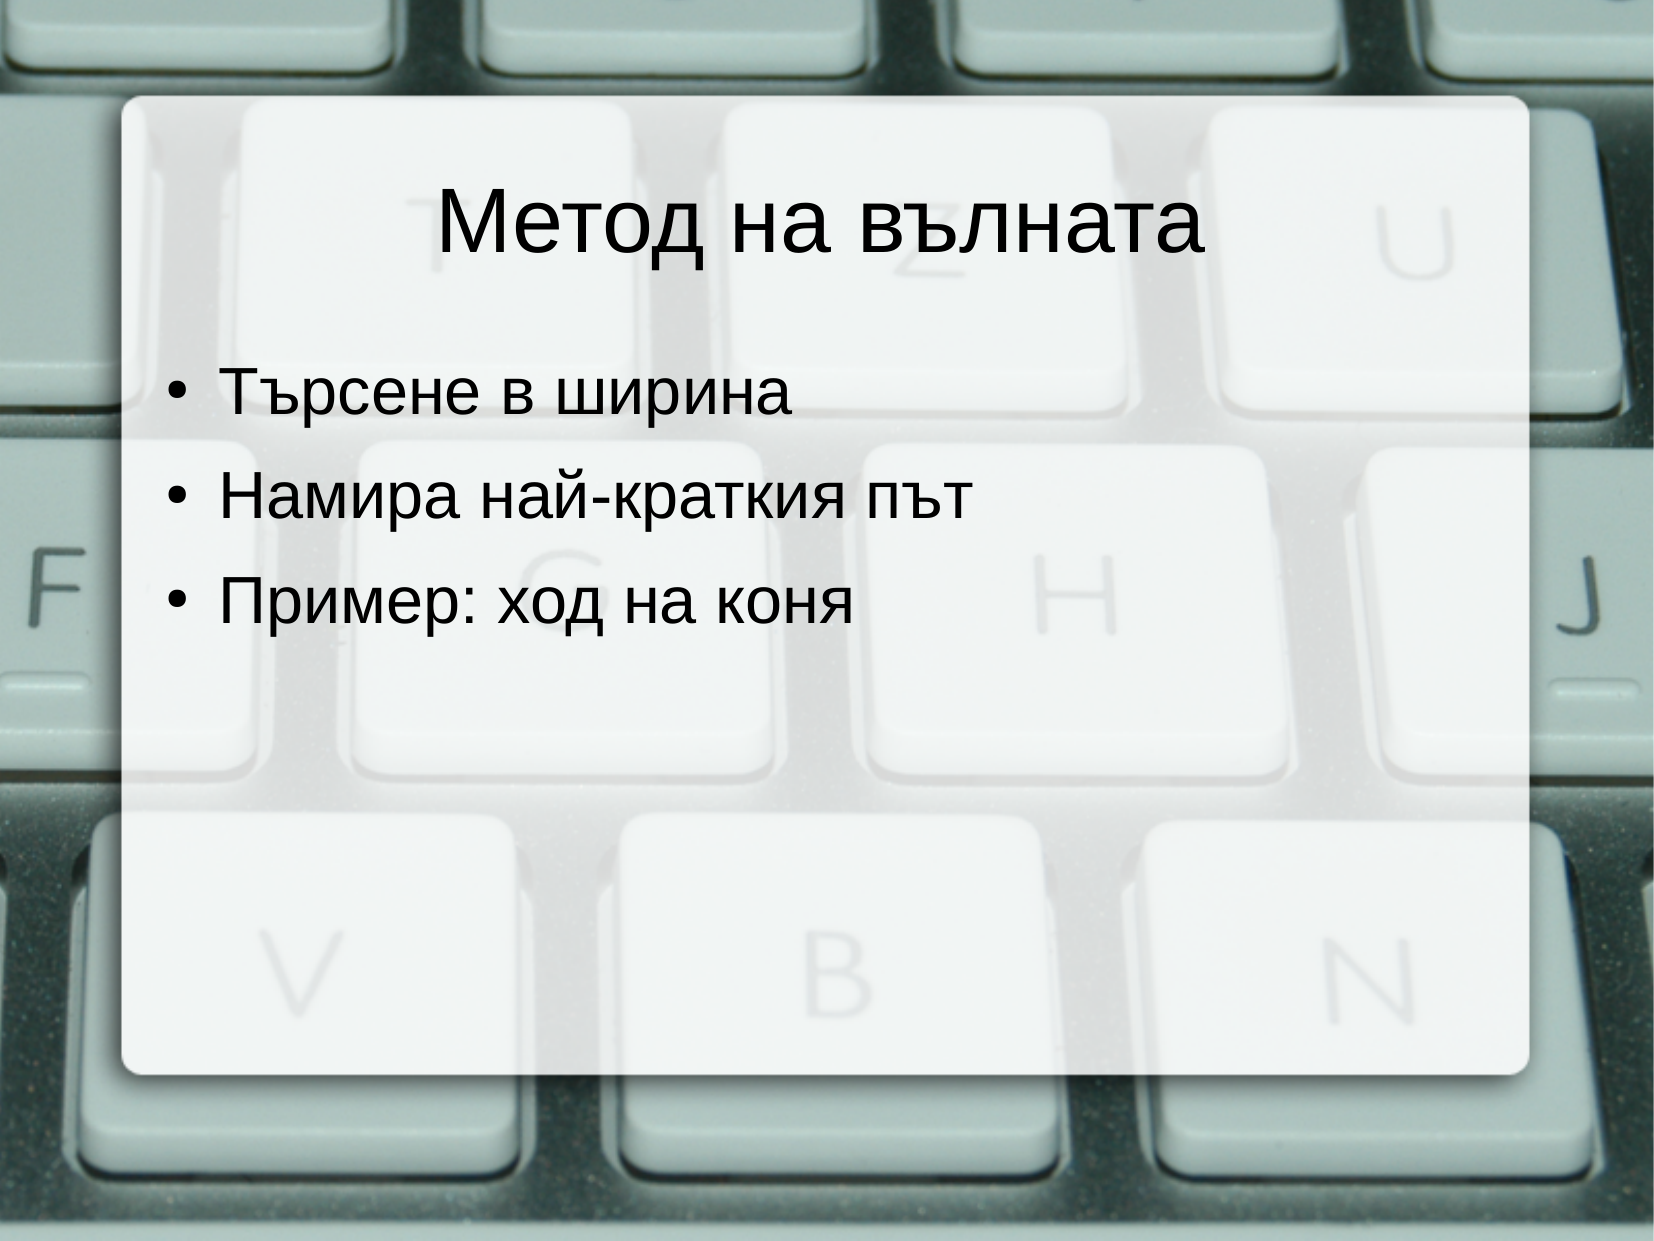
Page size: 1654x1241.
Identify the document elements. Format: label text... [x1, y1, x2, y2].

list Търсене в ширина Намира най-краткия път Пример: ход на коня [147, 354, 1506, 1074]
title Метод на вълната [135, 117, 1506, 325]
picture [0, 0, 1654, 1241]
